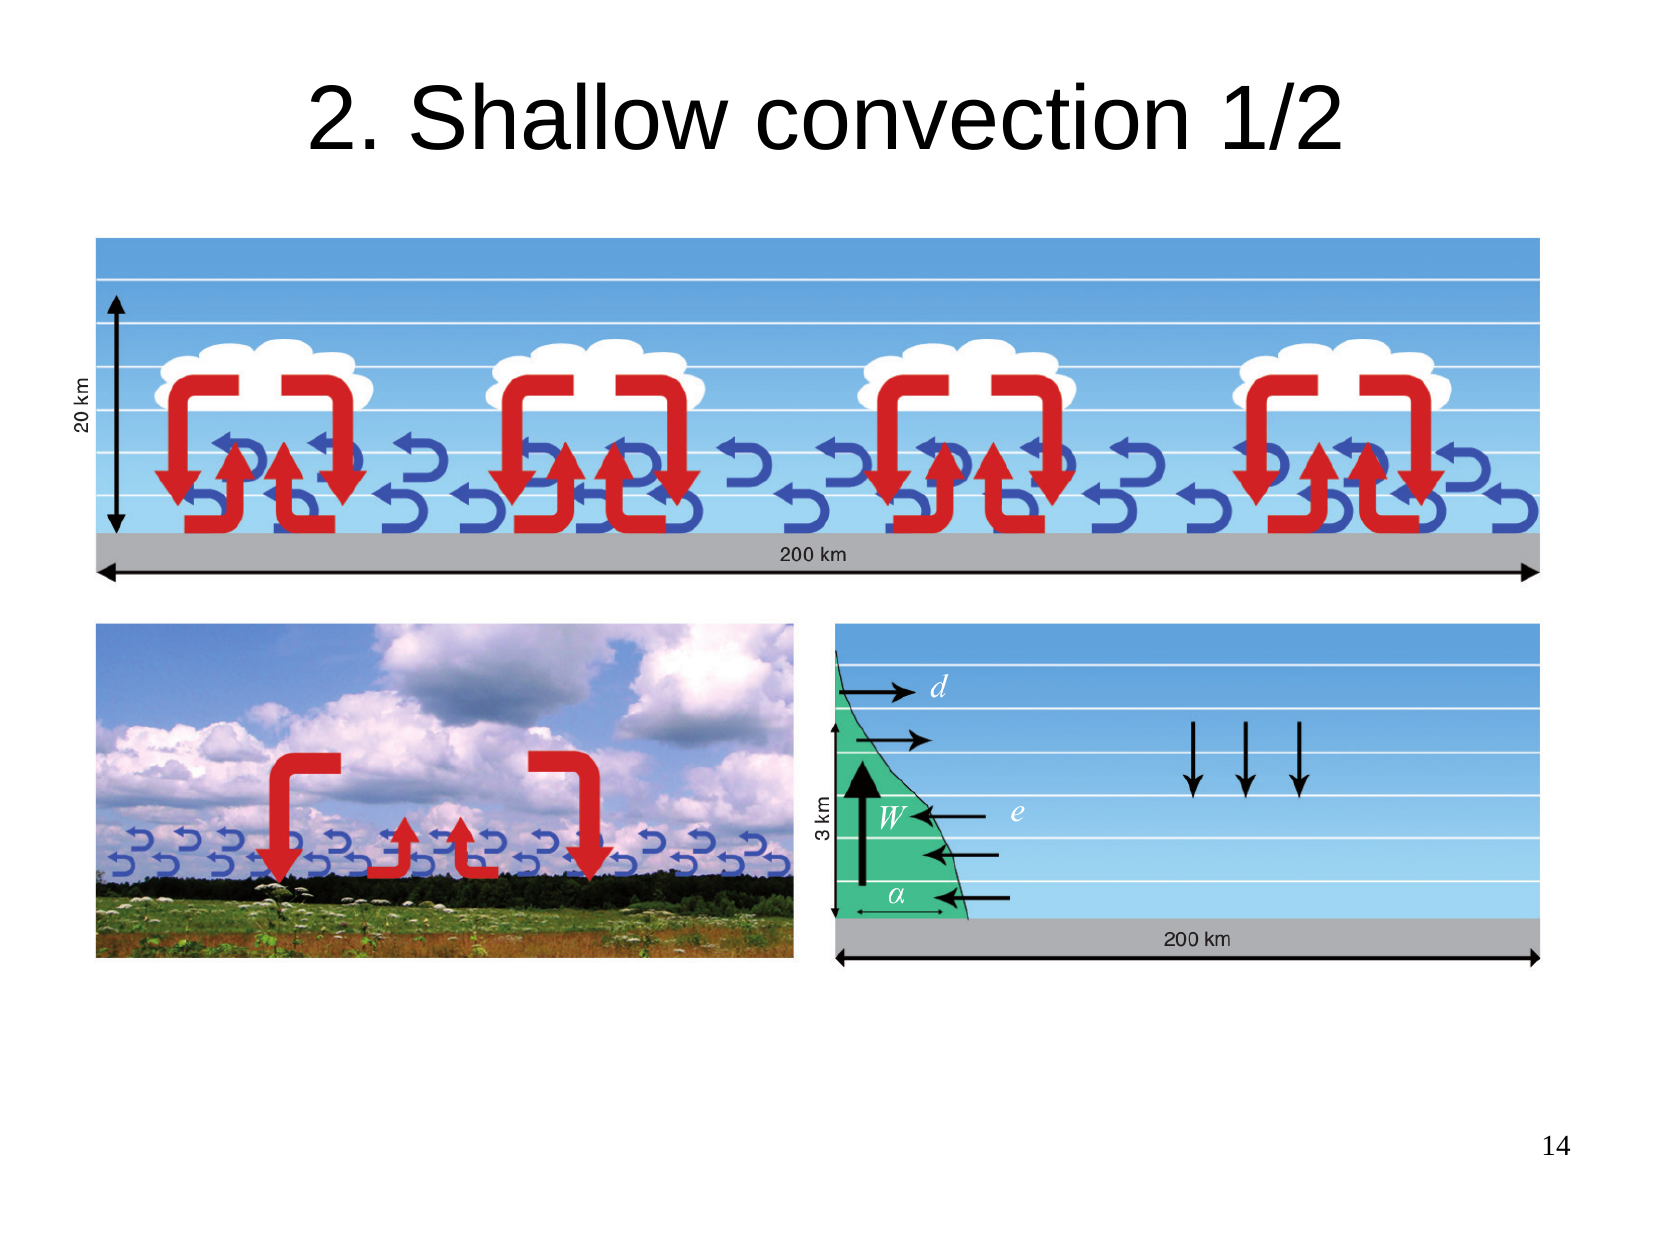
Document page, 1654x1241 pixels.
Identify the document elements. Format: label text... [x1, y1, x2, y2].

title 2. Shallow convection 1/2 [82, 13, 1571, 222]
picture [68, 223, 1554, 973]
